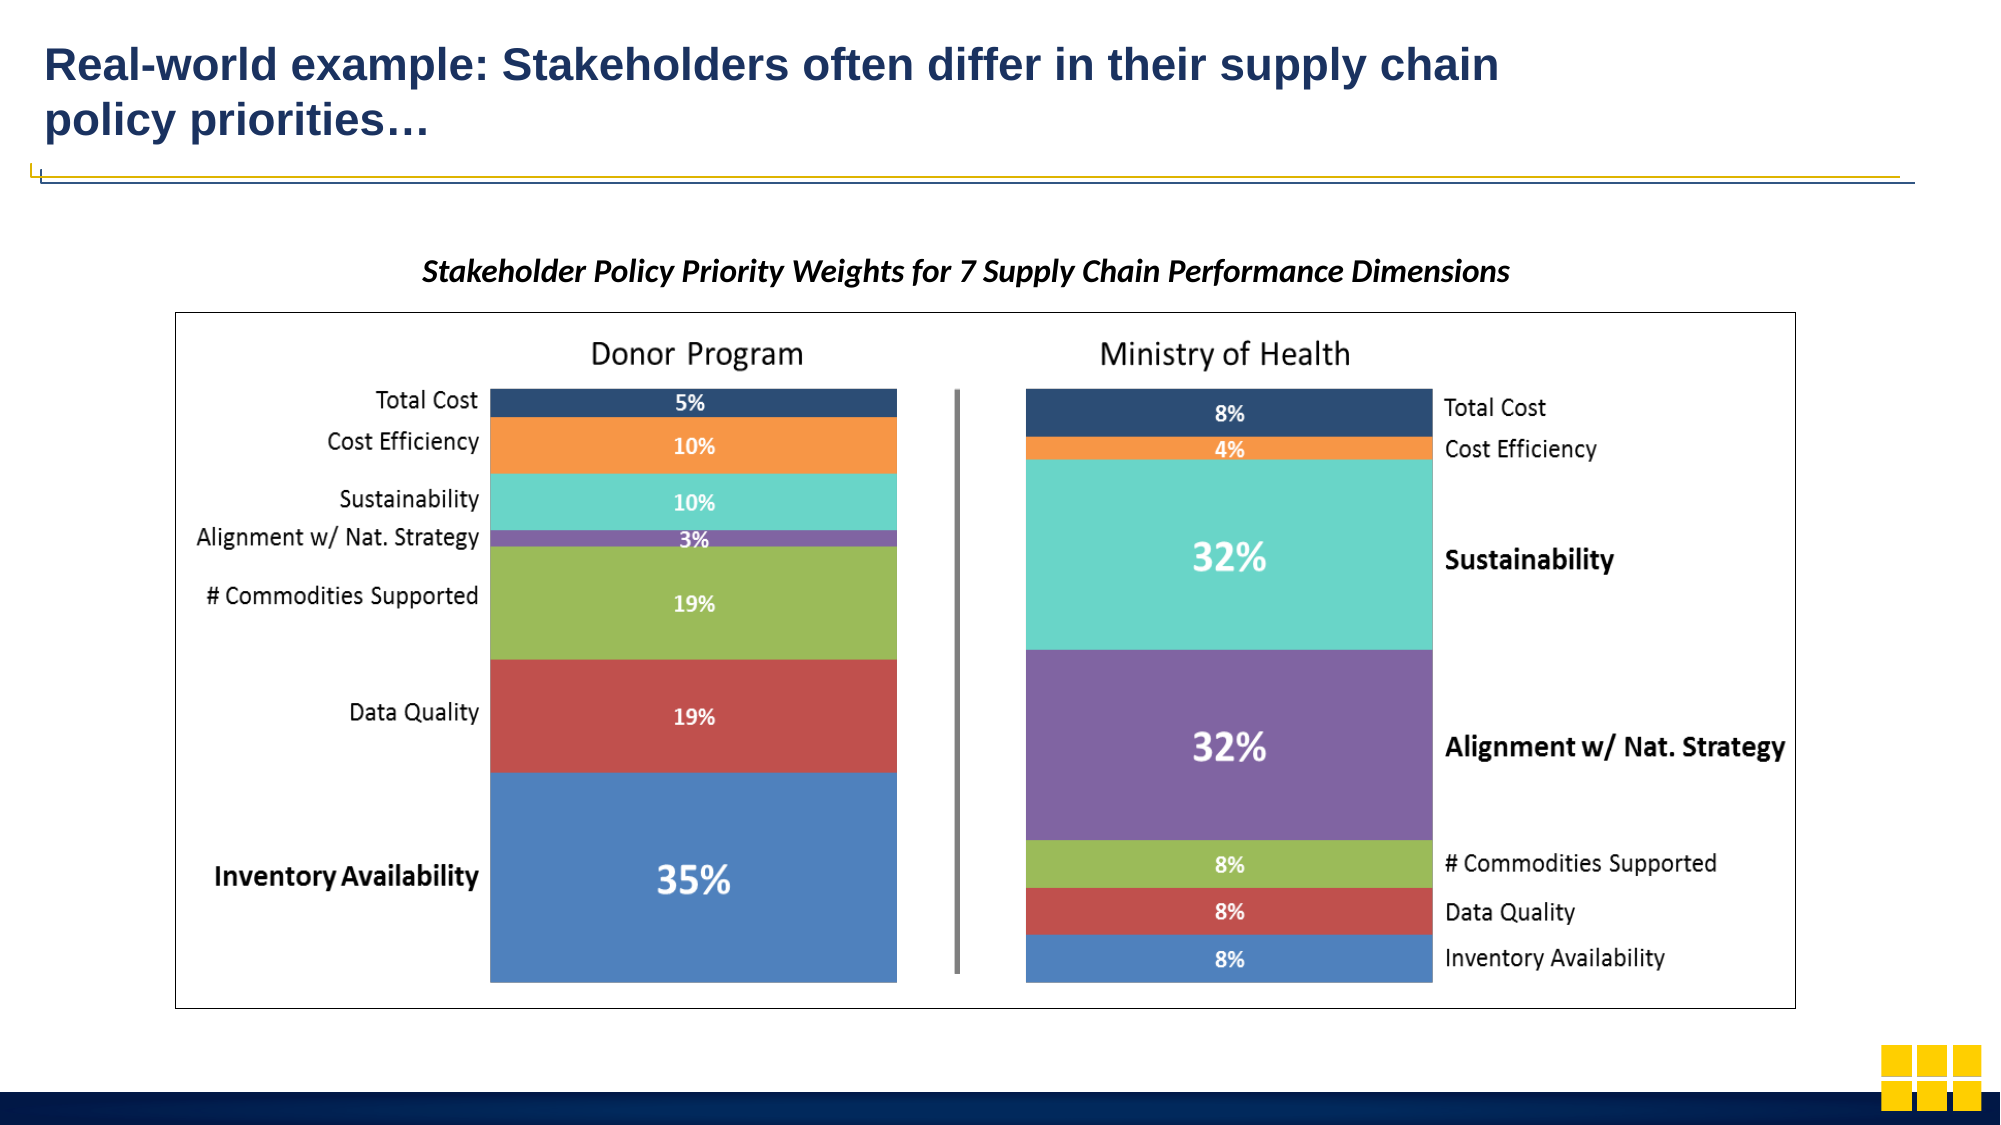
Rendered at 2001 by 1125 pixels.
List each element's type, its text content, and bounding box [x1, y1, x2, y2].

title Real-world example: Stakeholders often differ in their supply chain policy priorities… [29, 27, 1630, 152]
picture [175, 312, 1796, 1009]
picture [0, 1092, 2000, 1125]
text_box Stakeholder Policy Priority Weights for 7 Supply Chain Performance Dimensions [200, 241, 1734, 297]
